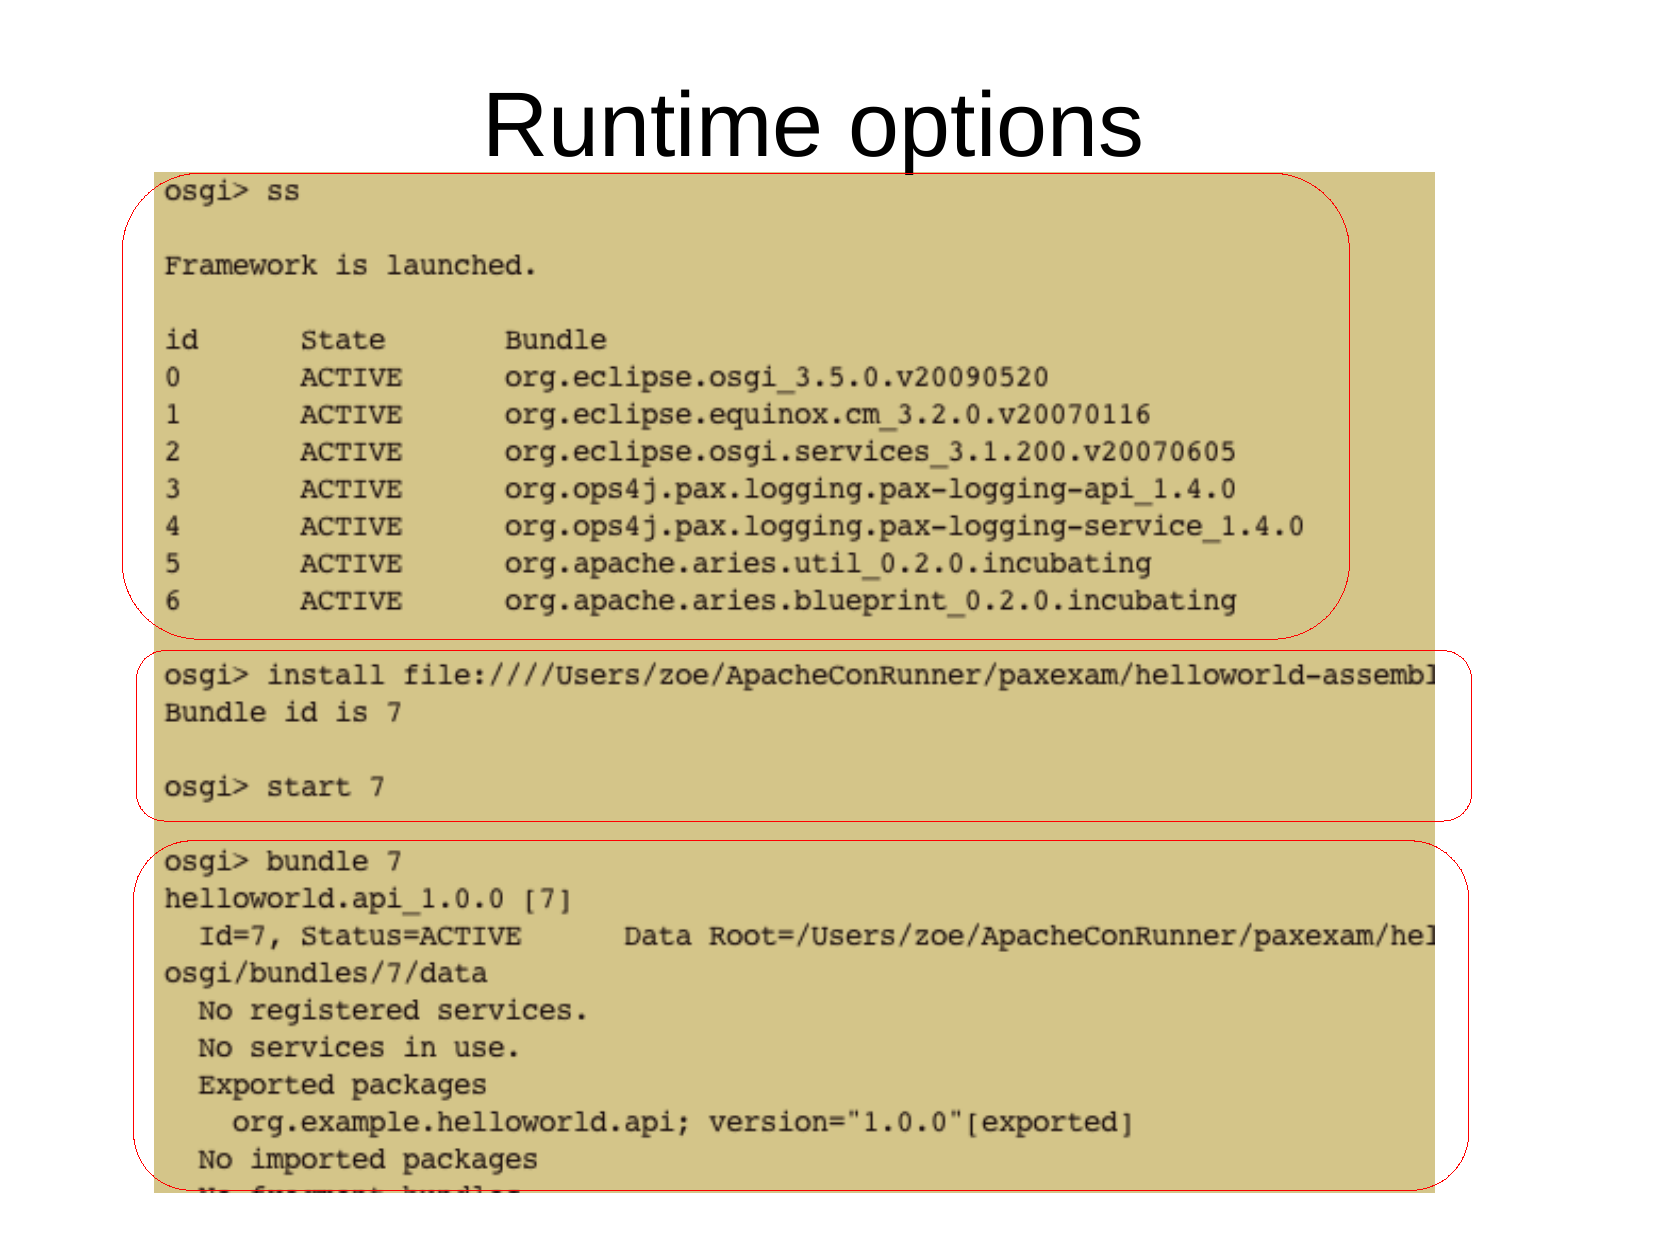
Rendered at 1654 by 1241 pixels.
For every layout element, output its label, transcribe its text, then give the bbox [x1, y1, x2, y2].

picture [154, 229, 1435, 1193]
title Runtime options [69, 21, 1559, 229]
